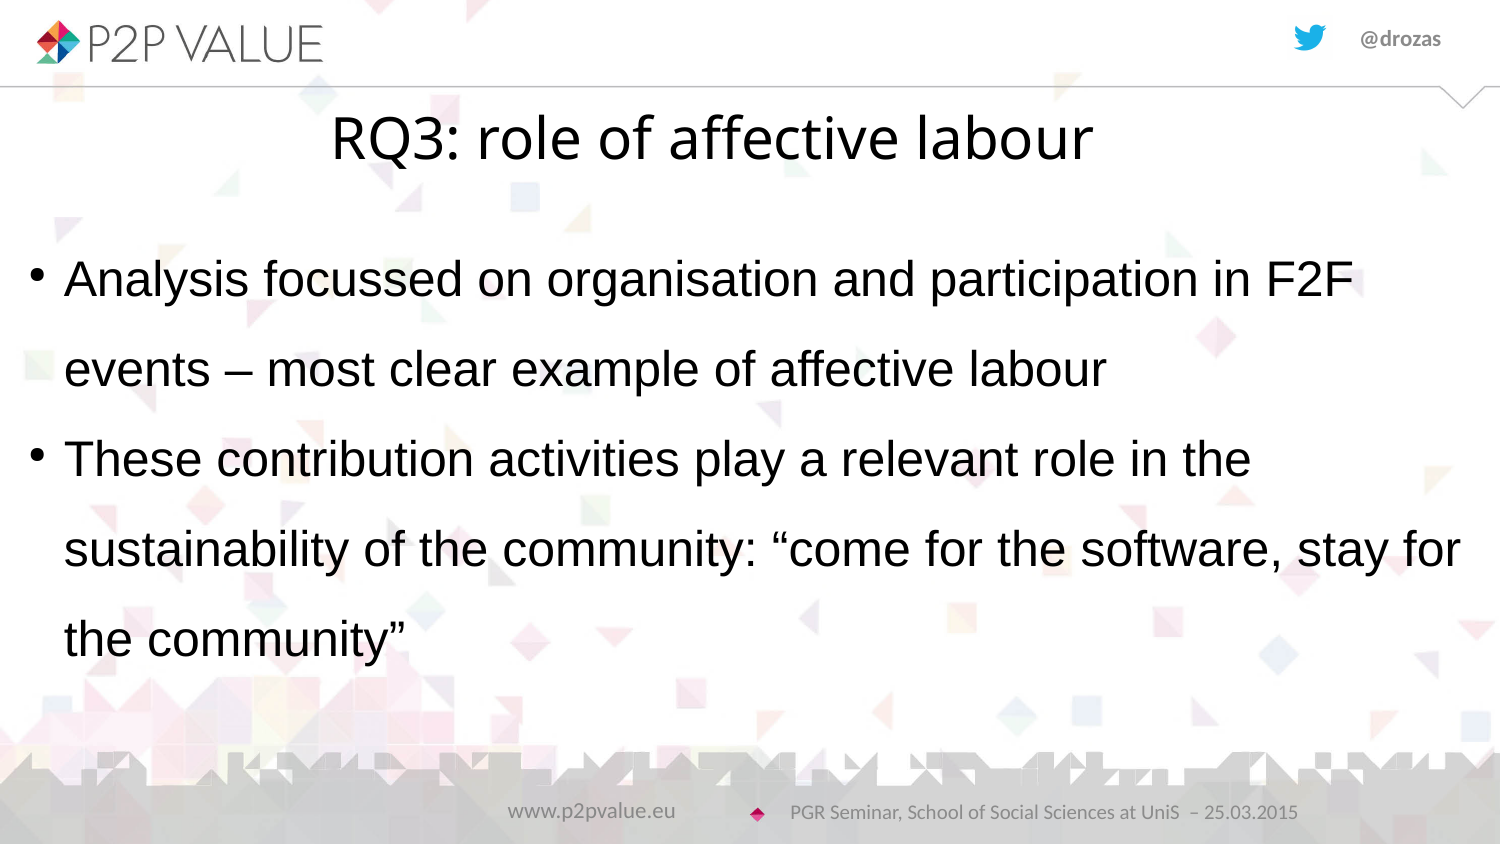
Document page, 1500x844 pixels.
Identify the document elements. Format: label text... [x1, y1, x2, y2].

text_box @drozas [1333, 15, 1455, 60]
subtitle Analysis focussed on organisation and participation in F2F events – most clear example of affective labour These contribution activities play a relevant role in the sustainability of the community: “come for the software, stay for the community” [15, 210, 1496, 766]
text_box www.p2pvalue.eu [501, 789, 720, 829]
picture [0, 0, 1500, 844]
text_box PGR Seminar, School of Social Sciences at UniS – 25.03.2015 [777, 788, 1470, 834]
title RQ3: role of affective labour [60, 92, 1366, 181]
